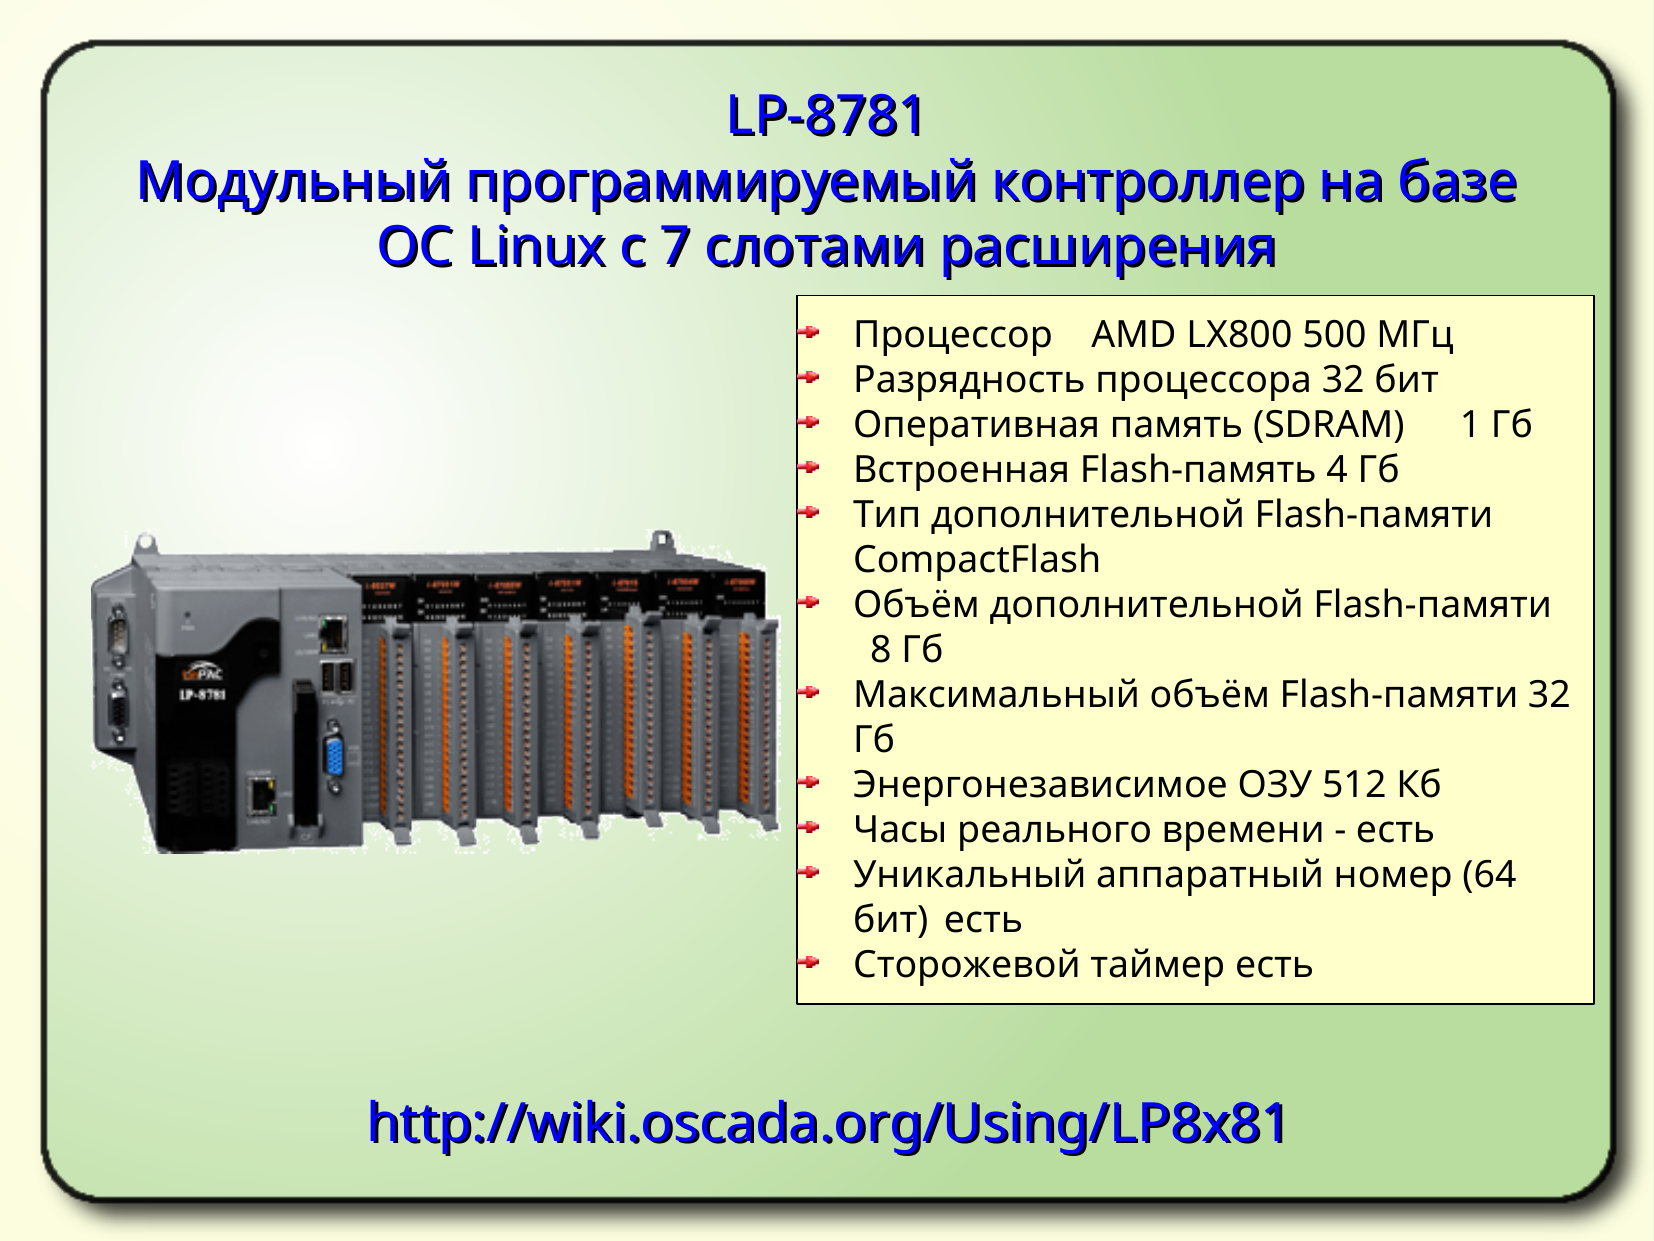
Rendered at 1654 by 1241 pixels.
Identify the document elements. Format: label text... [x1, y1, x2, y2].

picture [0, 0, 1654, 1241]
list Процессор AMD LX800 500 МГц Разрядность процессора 32 бит Оперативная память (SDRAM) 1 Гб Встроенная Flash-память 4 Гб Тип дополнительной Flash-памяти CompactFlash Объём дополнительной Flash-памяти 8 Гб Максимальный объём Flash-памяти 32 Гб Энергонезависимое ОЗУ 512 Кб Часы реального времени - есть Уникальный аппаратный номер (64 бит) есть Сторожевой таймер есть [797, 295, 1595, 1004]
title http://wiki.oscada.org/Using/LP8x81 [124, 1074, 1536, 1164]
title LP-8781 Модульный программируемый контроллер на базе ОС Linux с 7 слотами расширения [121, 59, 1533, 296]
